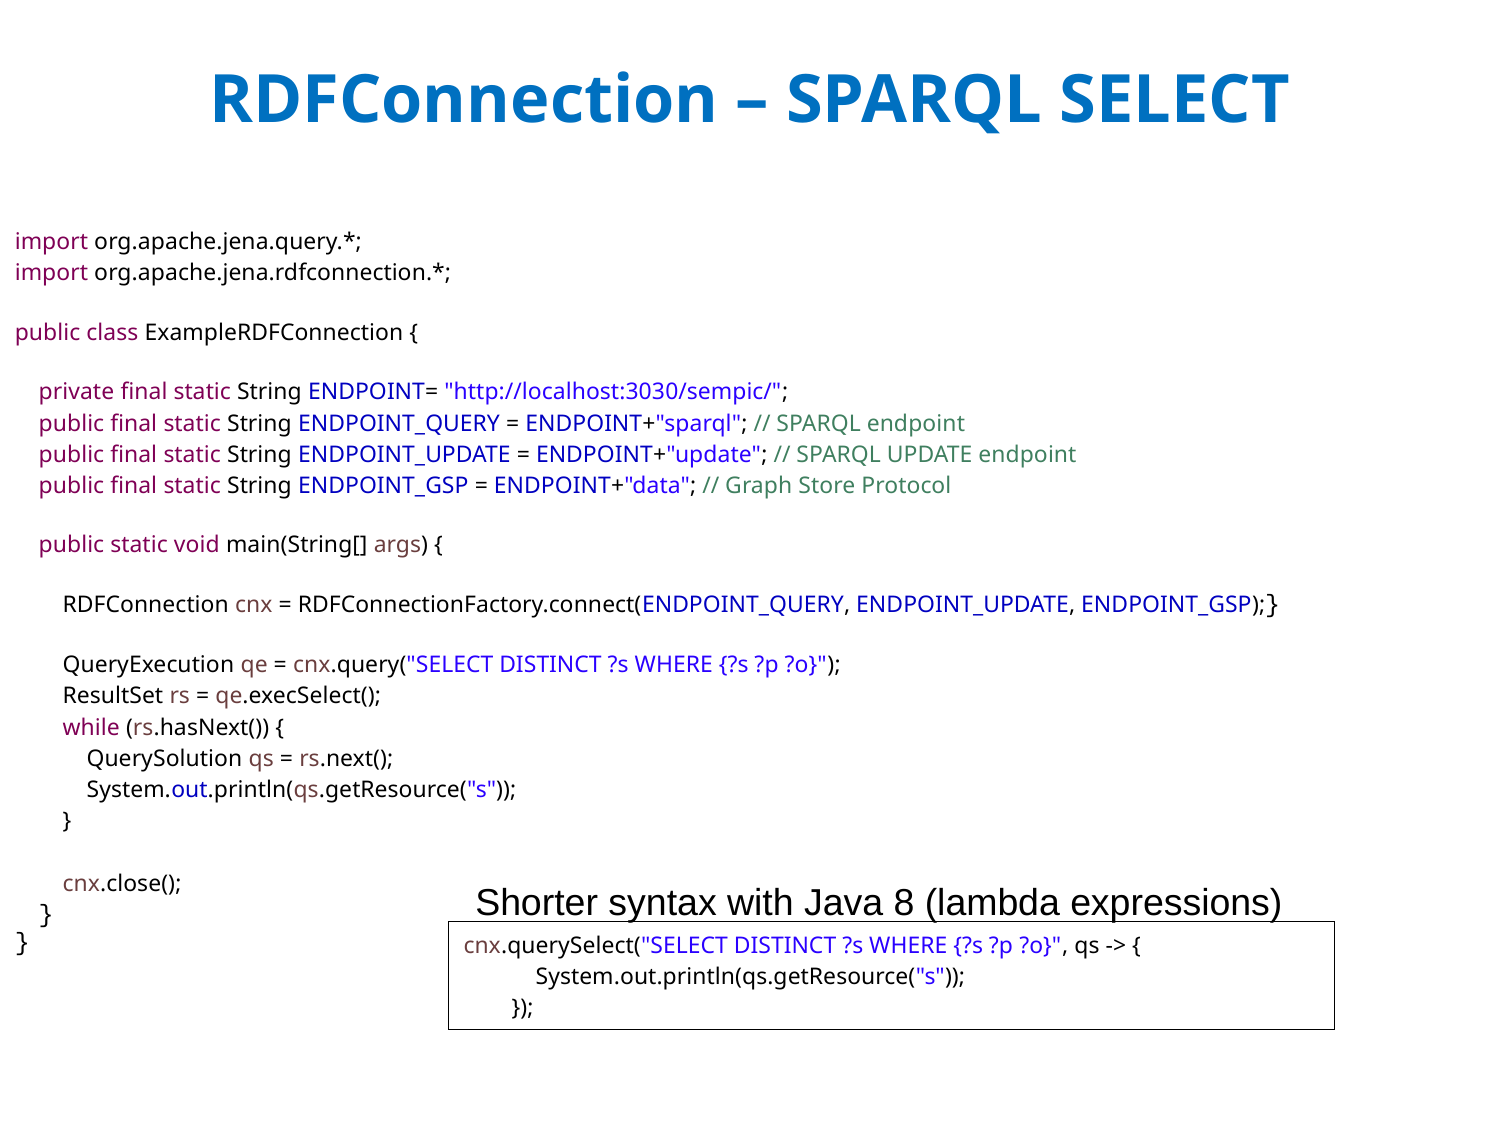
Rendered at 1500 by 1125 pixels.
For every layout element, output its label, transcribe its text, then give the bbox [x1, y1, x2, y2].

text_box cnx.querySelect("SELECT DISTINCT ?s WHERE {?s ?p ?o}", qs -> { System.out.println(qs.getResource("s")); }); [448, 921, 1335, 1023]
title RDFConnection – SPARQL SELECT [75, 45, 1425, 149]
text_box import org.apache.jena.query.*; import org.apache.jena.rdfconnection.*; public class ExampleRDFConnection { private final static String ENDPOINT= "http://localhost:3030/sempic/"; public final static String ENDPOINT_QUERY = ENDPOINT+"sparql"; // SPARQL endpoint public final static String ENDPOINT_UPDATE = ENDPOINT+"update"; // SPARQL UPDATE endpoint public final static String ENDPOINT_GSP = ENDPOINT+"data"; // Graph Store Protocol public static void main(String[] args) { RDFConnection cnx = RDFConnectionFactory.connect(ENDPOINT_QUERY, ENDPOINT_UPDATE, ENDPOINT_GSP);} QueryExecution qe = cnx.query("SELECT DISTINCT ?s WHERE {?s ?p ?o}"); ResultSet rs = qe.execSelect(); while (rs.hasNext()) { QuerySolution qs = rs.next(); System.out.println(qs.getResource("s")); } cnx.close(); } } [0, 217, 1500, 952]
text_box Shorter syntax with Java 8 (lambda expressions) [460, 874, 1299, 931]
